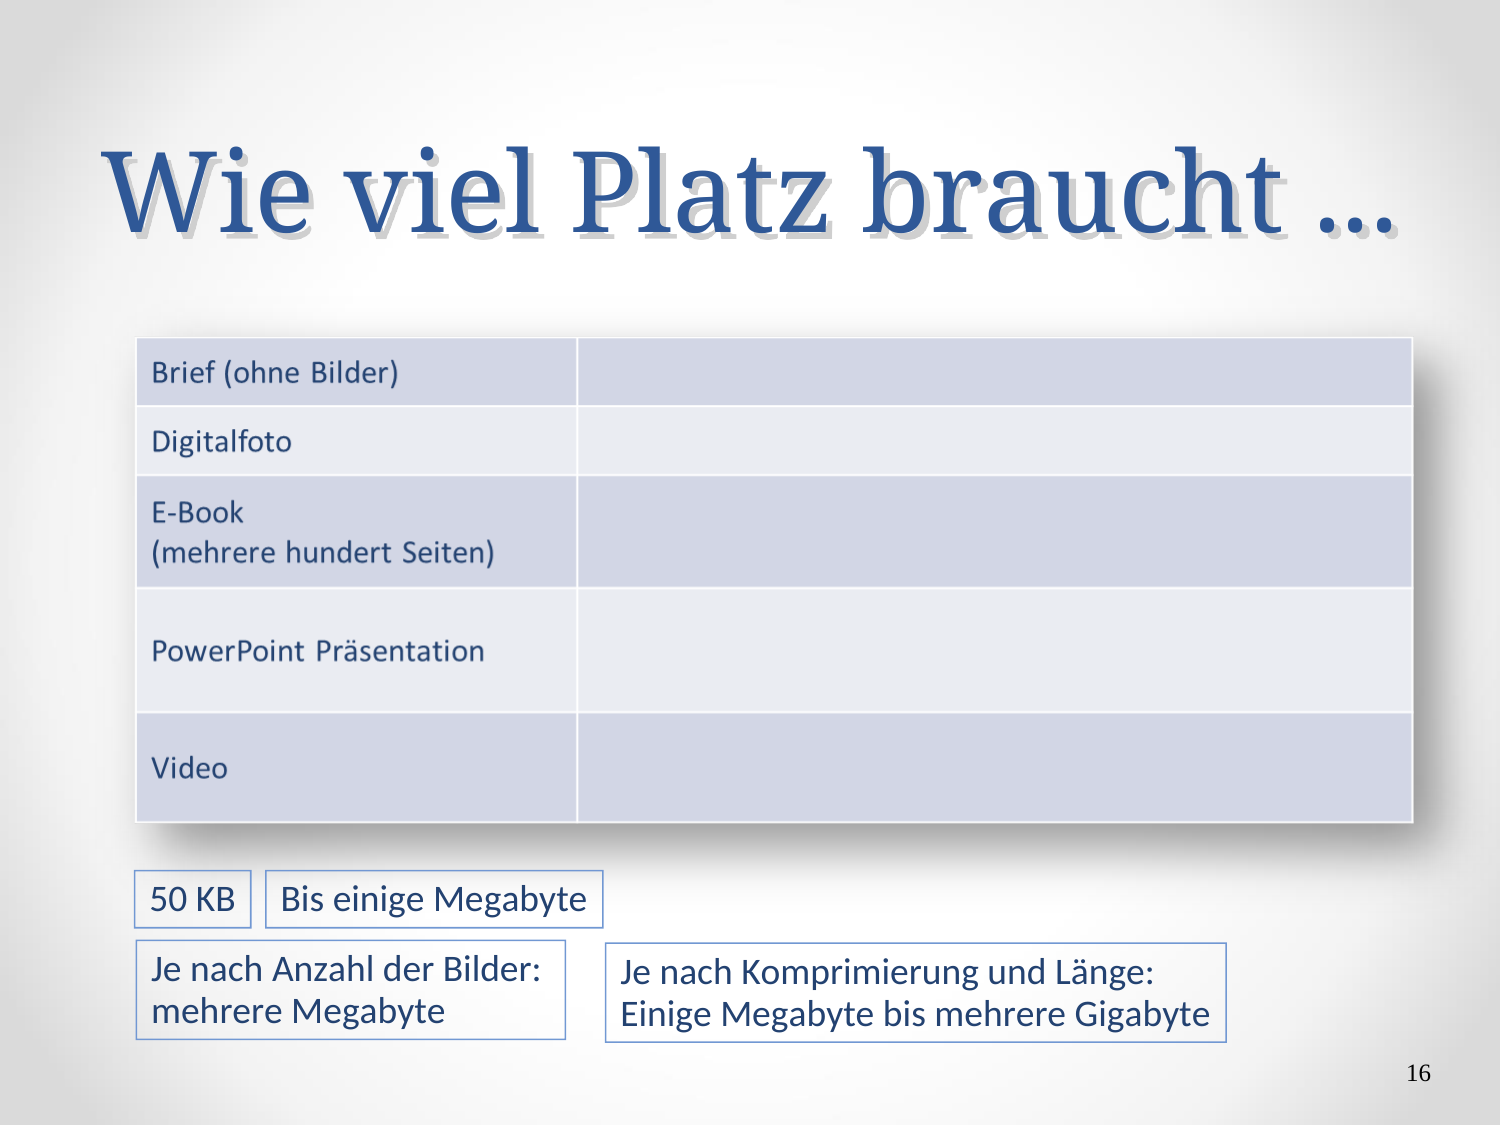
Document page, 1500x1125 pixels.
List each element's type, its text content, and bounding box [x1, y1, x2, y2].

text_box 50 KB [134, 870, 251, 928]
text_box Je nach Komprimierung und Länge: Einige Megabyte bis mehrere Gigabyte [605, 943, 1227, 1043]
title Wie viel Platz braucht ... [75, 126, 1426, 263]
text_box Bis einige Megabyte [265, 870, 603, 928]
text_box <Foliennummer> [1401, 1042, 1494, 1103]
picture [0, 0, 1500, 1125]
text_box Je nach Anzahl der Bilder: mehrere Megabyte [136, 940, 566, 1040]
